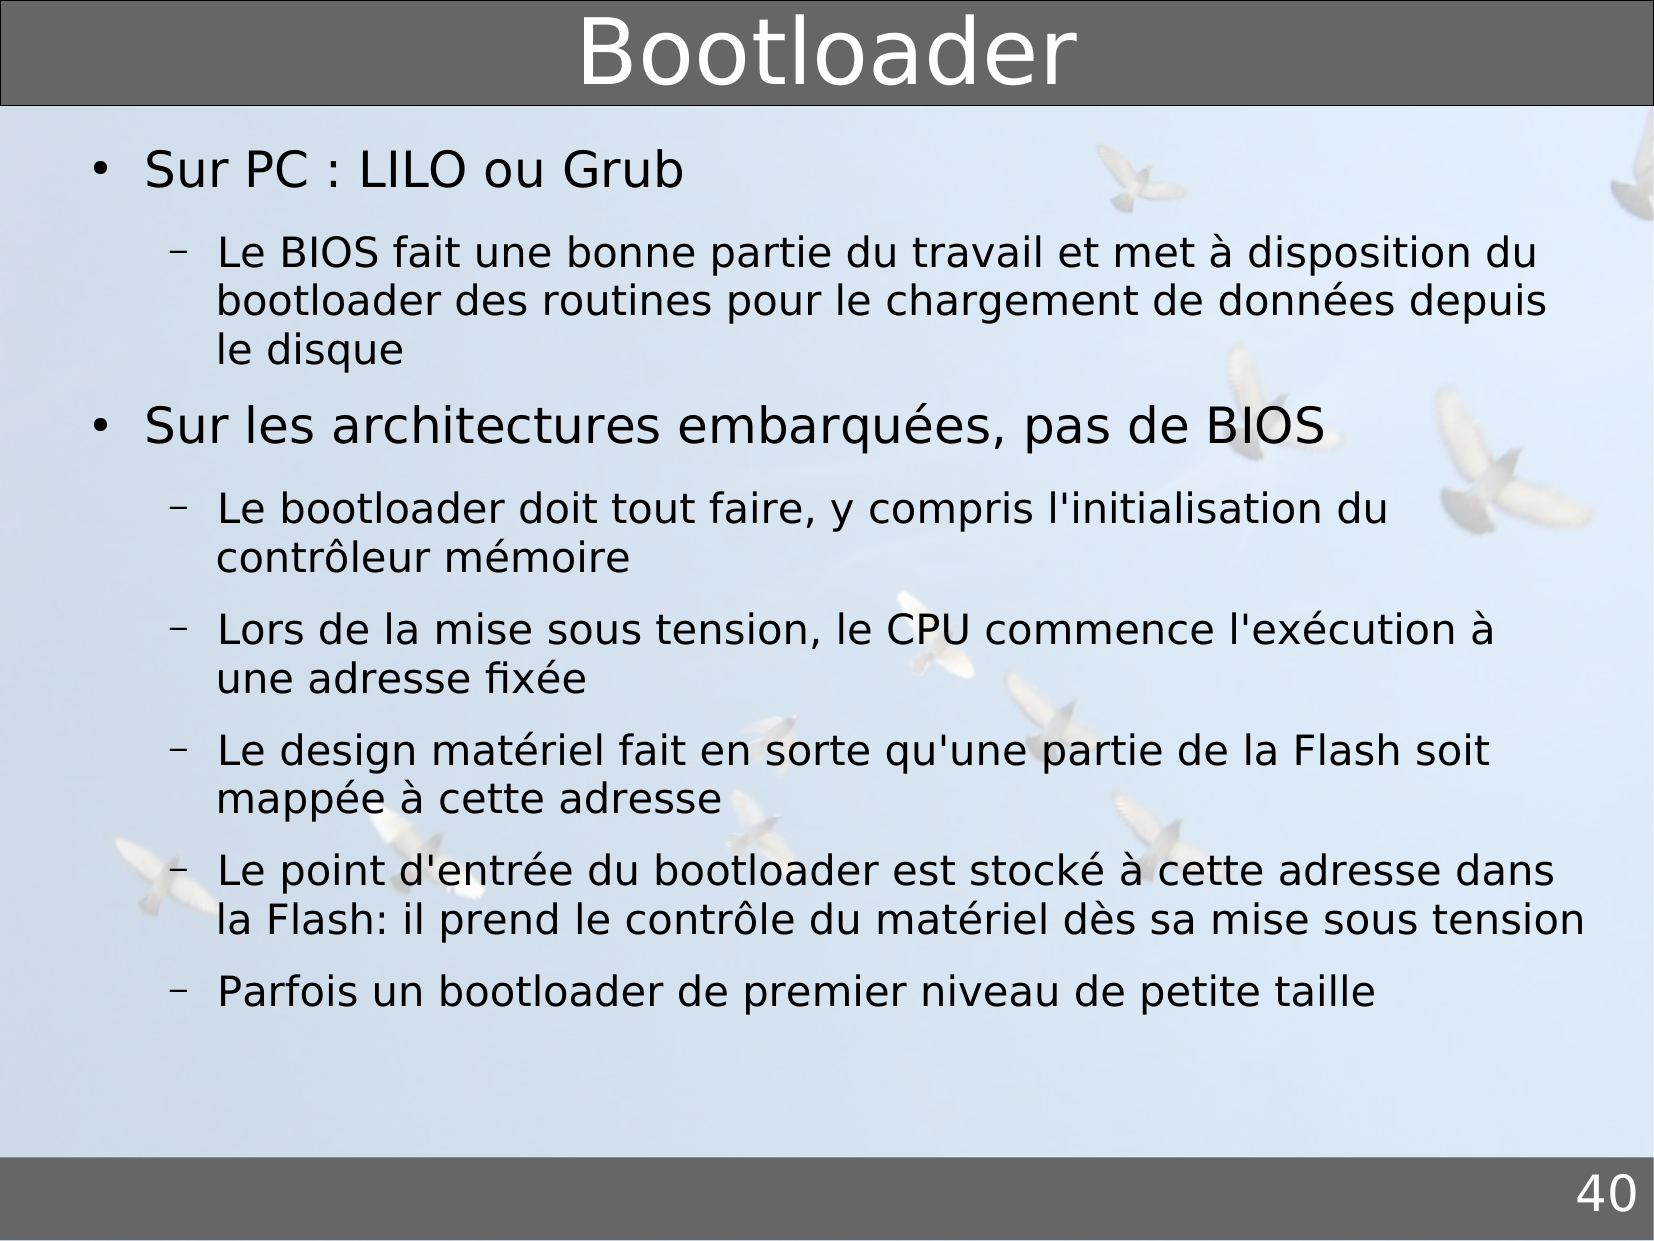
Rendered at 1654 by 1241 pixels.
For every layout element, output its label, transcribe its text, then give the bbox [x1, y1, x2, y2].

title Bootloader [0, 0, 1654, 107]
list Sur PC : LILO ou Grub Le BIOS fait une bonne partie du travail et met à disposition du bootloader des routines pour le chargement de données depuis le disque Sur les architectures embarquées, pas de BIOS Le bootloader doit tout faire, y compris l'initialisation du contrôleur mémoire Lors de la mise sous tension, le CPU commence l'exécution à une adresse fixée Le design matériel fait en sorte qu'une partie de la Flash soit mappée à cette adresse Le point d'entrée du bootloader est stocké à cette adresse dans la Flash: il prend le contrôle du matériel dès sa mise sous tension Parfois un bootloader de premier niveau de petite taille [73, 140, 1589, 1111]
